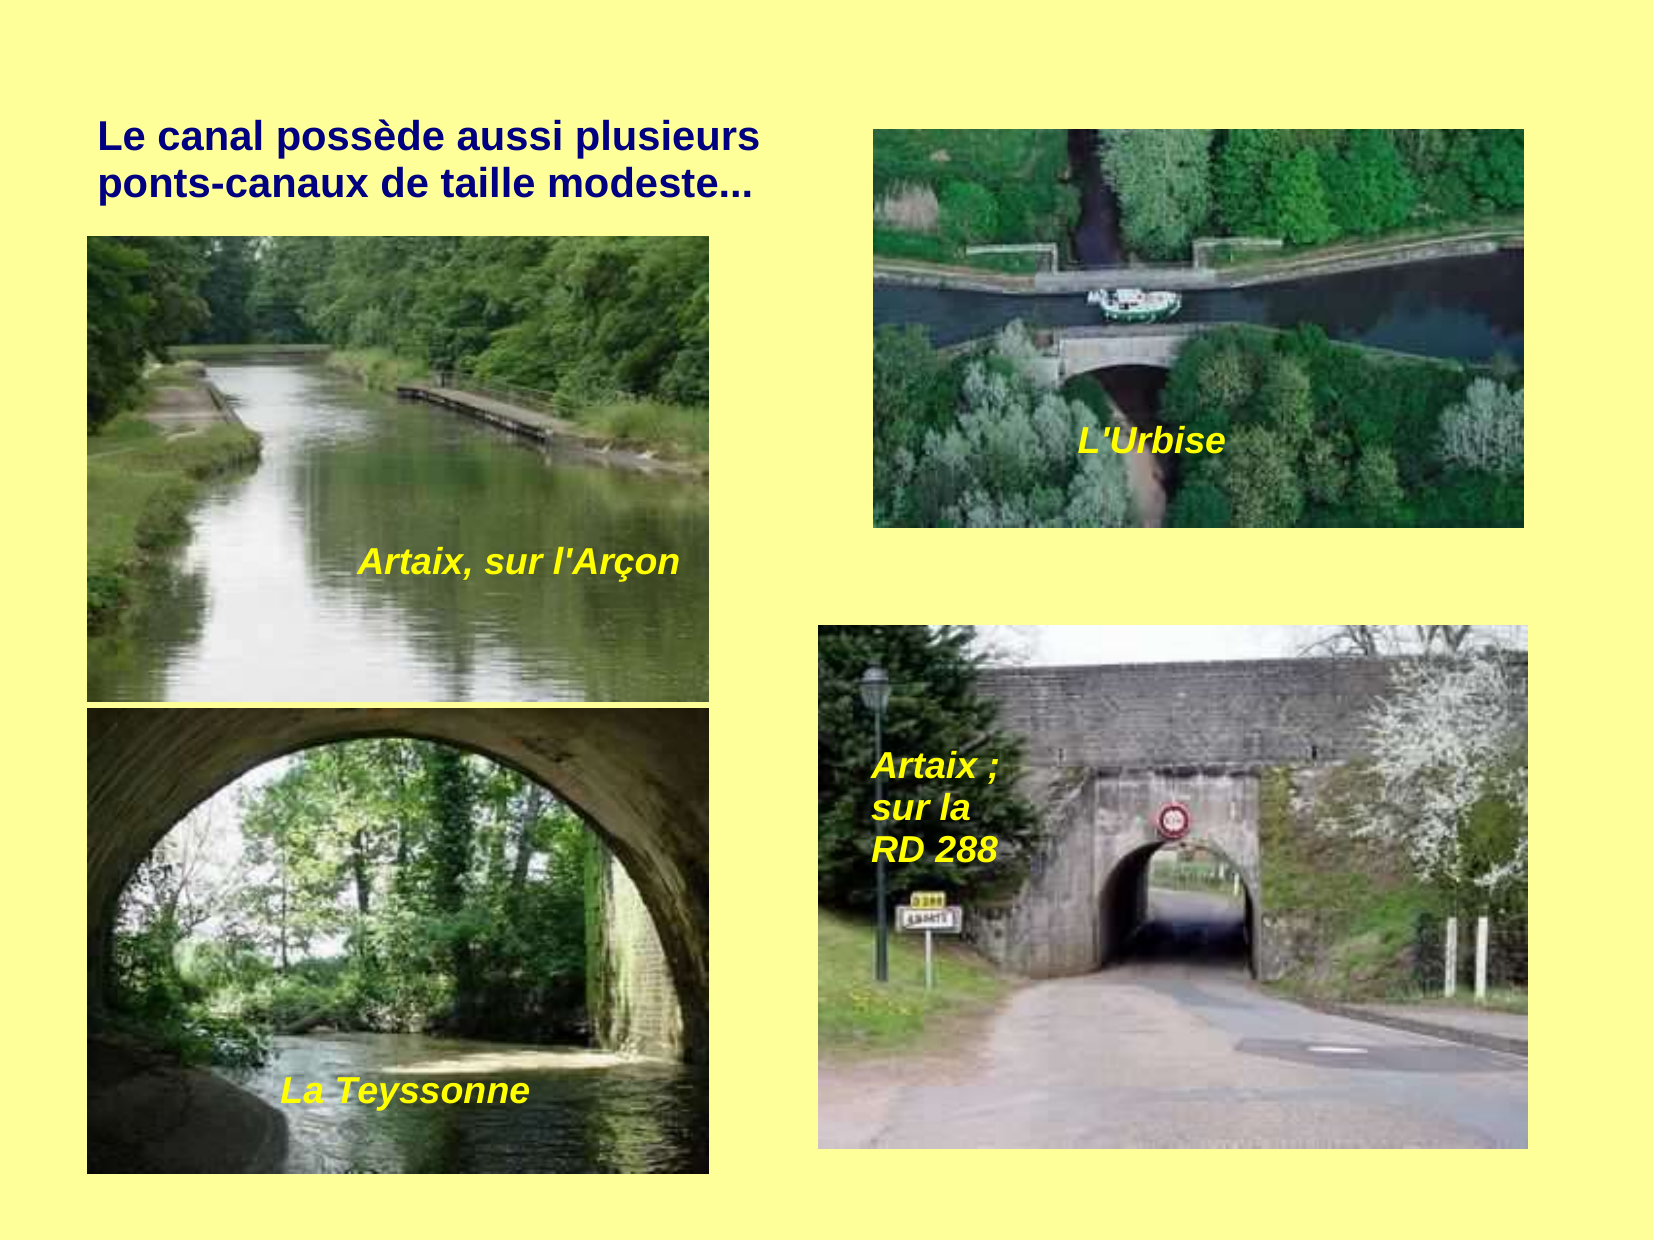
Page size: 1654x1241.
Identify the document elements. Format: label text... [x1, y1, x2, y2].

picture [873, 129, 1524, 528]
text_box Artaix, sur l'Arçon [342, 534, 739, 591]
text_box Artaix ; sur la RD 288 [856, 738, 1034, 879]
text_box Le canal possède aussi plusieurs ponts-canaux de taille modeste... [82, 106, 792, 215]
picture [818, 625, 1528, 1149]
picture [87, 708, 709, 1174]
picture [87, 236, 709, 702]
text_box La Teyssonne [265, 1062, 650, 1120]
text_box L'Urbise [1062, 413, 1447, 470]
